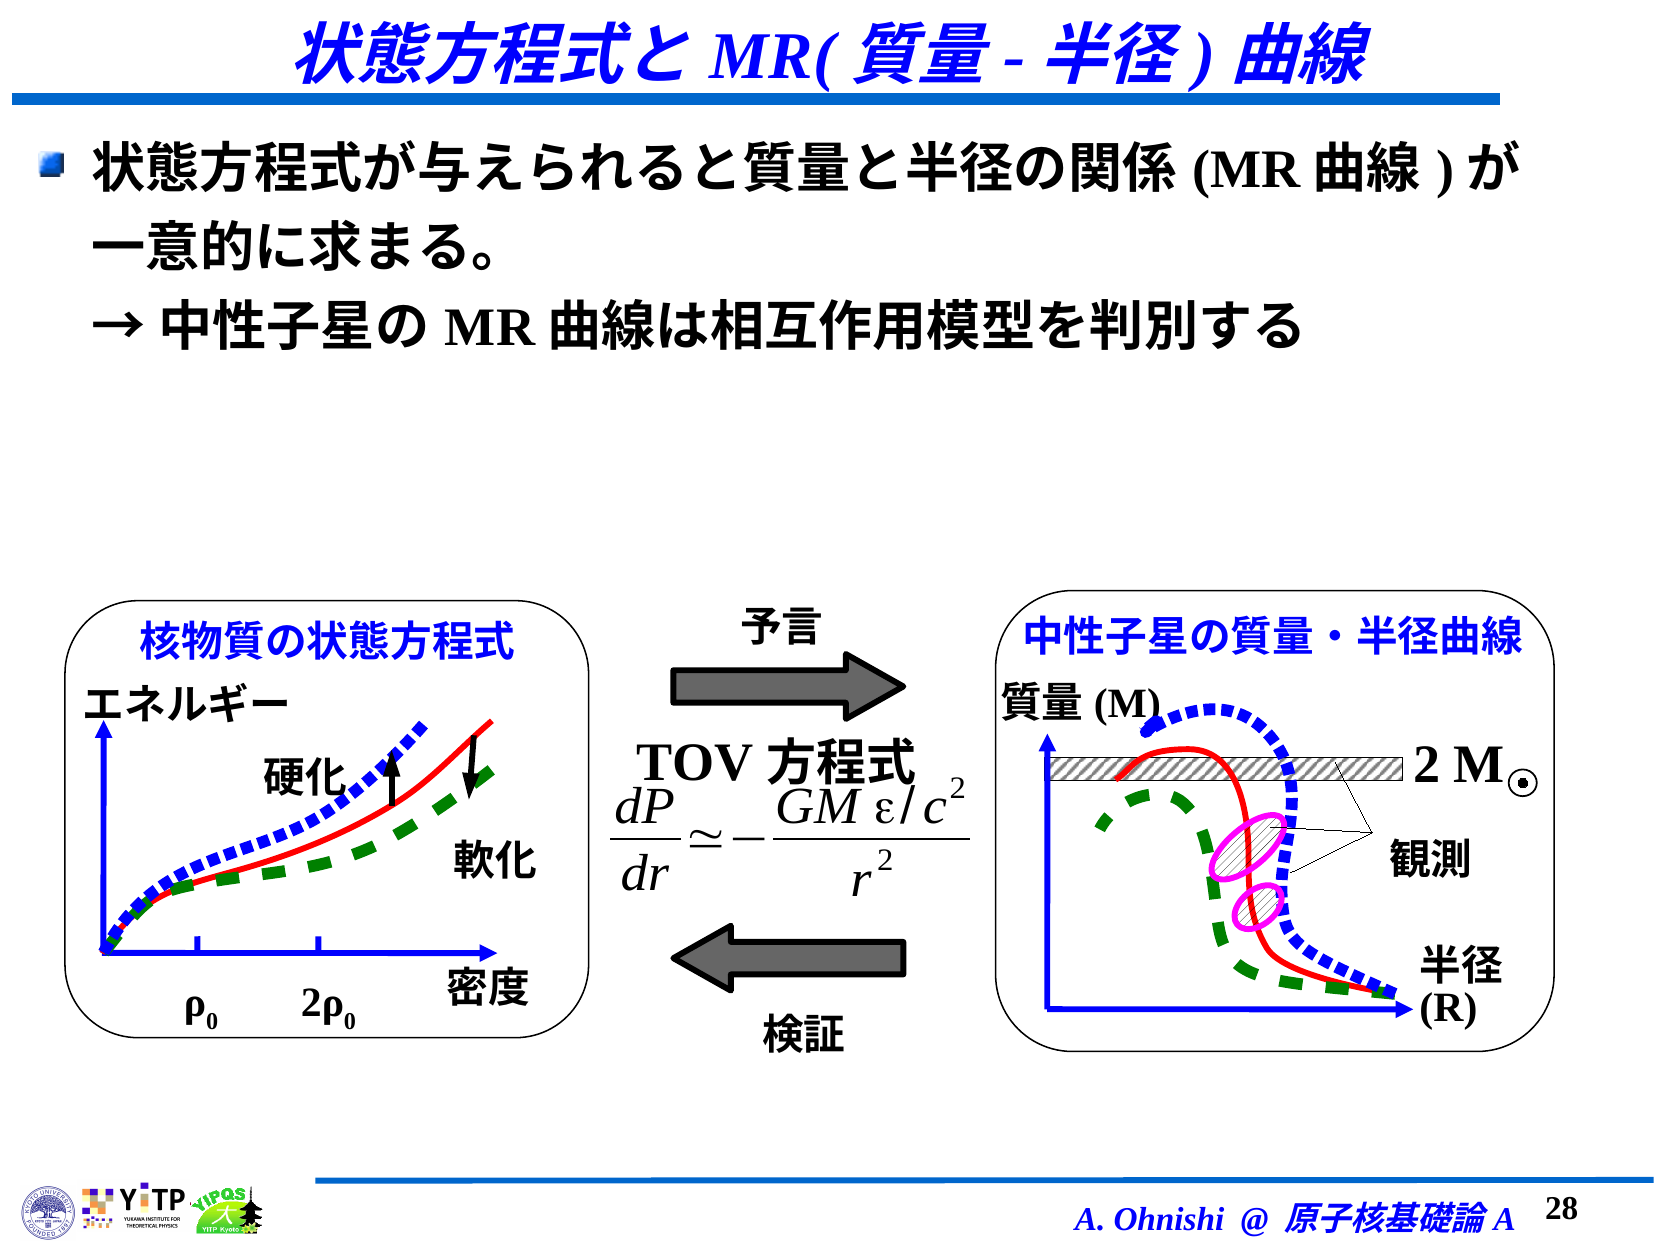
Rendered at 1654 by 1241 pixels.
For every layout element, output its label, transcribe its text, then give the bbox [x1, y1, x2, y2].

text_box TOV方程式 [636, 722, 961, 838]
text_box 核物質の状態方程式 [125, 606, 531, 673]
text_box [1222, 757, 1403, 781]
text_box 検証 [762, 1001, 853, 1049]
text_box ρ0 [210, 1014, 214, 1026]
text_box 予言 [740, 593, 832, 641]
text_box [673, 654, 904, 719]
chart [601, 769, 978, 909]
text_box 硬化 [263, 744, 371, 796]
text_box [1234, 885, 1282, 930]
text_box [673, 925, 904, 991]
text_box 質量(M) [1007, 714, 1033, 721]
text_box 中性子星の質量・半径曲線 [1007, 602, 1539, 668]
text_box エネルギー [82, 670, 331, 722]
text_box 2 M [1413, 734, 1566, 808]
text_box 密度 [446, 959, 585, 1013]
text_box [1518, 778, 1528, 788]
text_box [1211, 815, 1285, 880]
picture [20, 1185, 76, 1241]
text_box 質量(M) [1000, 674, 1182, 721]
text_box 2ρ0 [300, 966, 398, 1026]
text_box 観測 [1389, 825, 1528, 892]
text_box [1121, 757, 1231, 781]
list 状態方程式が与えられると質量と半径の関係(MR曲線)が 一意的に求まる。 → 中性子星のMR曲線は相互作用模型を判別する [20, 124, 1621, 1137]
text_box [1051, 757, 1136, 781]
title 状態方程式とMR(質量-半径)曲線 [0, 0, 1654, 99]
picture [77, 1179, 263, 1234]
text_box ρ0 [183, 966, 259, 1026]
text_box 軟化 [453, 826, 545, 873]
text_box 半径 (R) [1419, 936, 1538, 1036]
